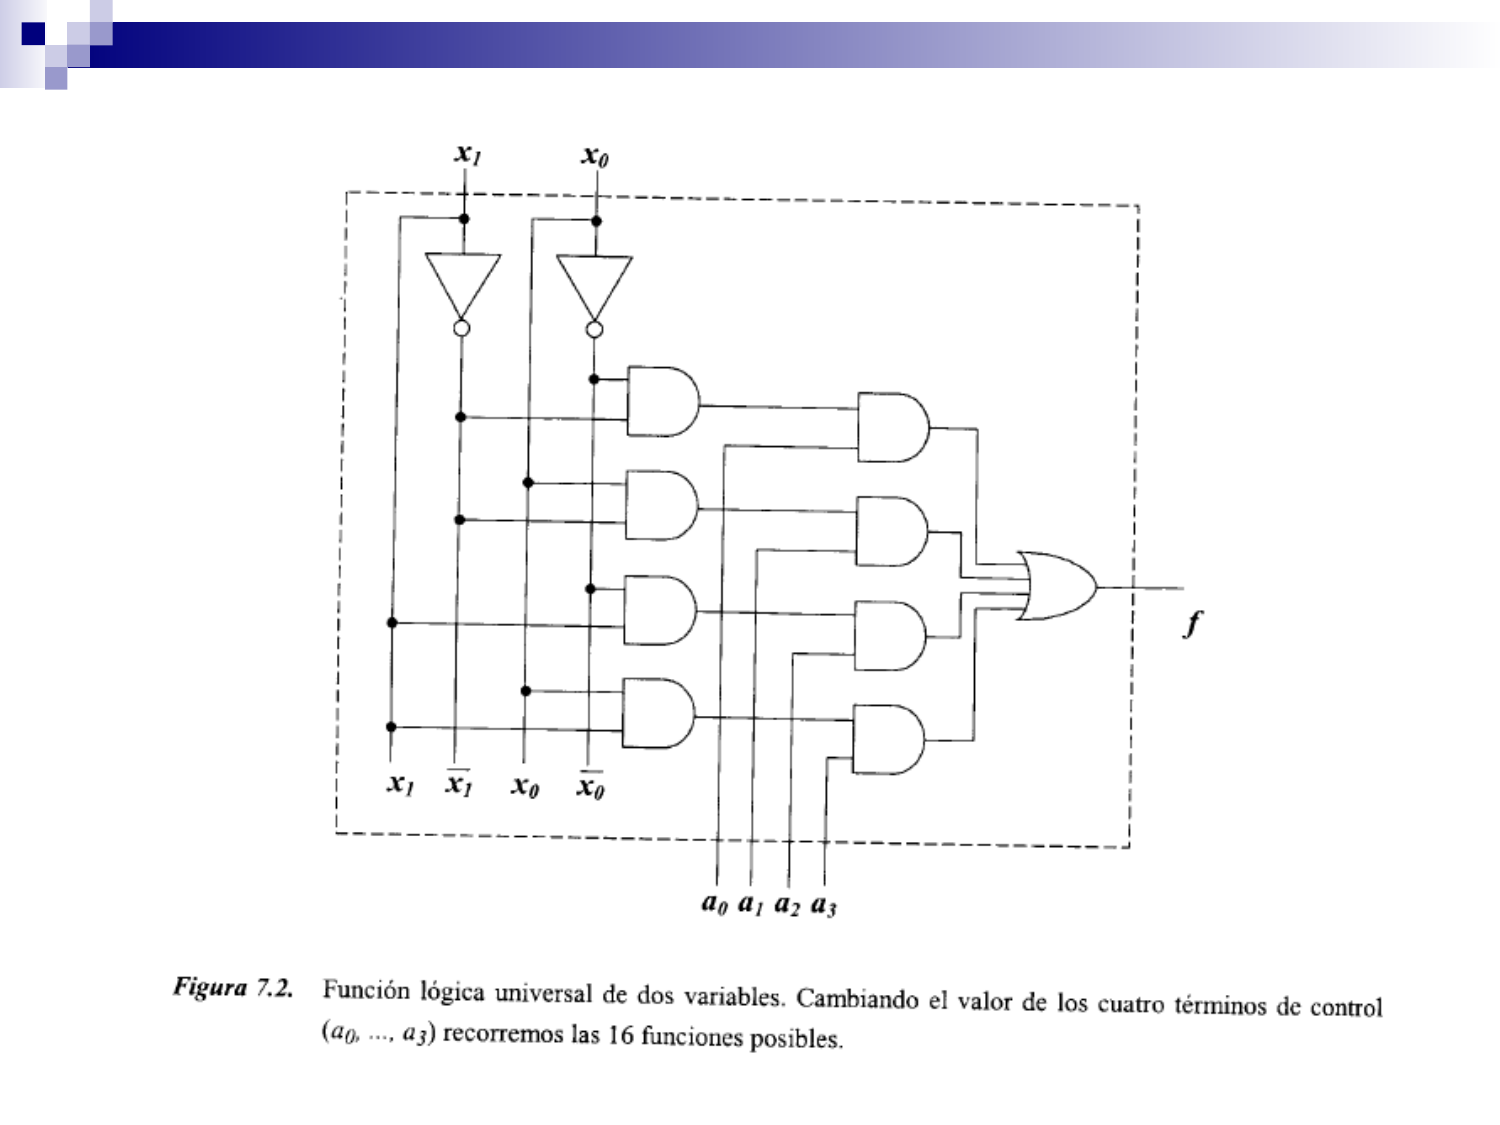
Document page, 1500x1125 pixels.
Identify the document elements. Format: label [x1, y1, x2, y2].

picture [171, 78, 1410, 1073]
